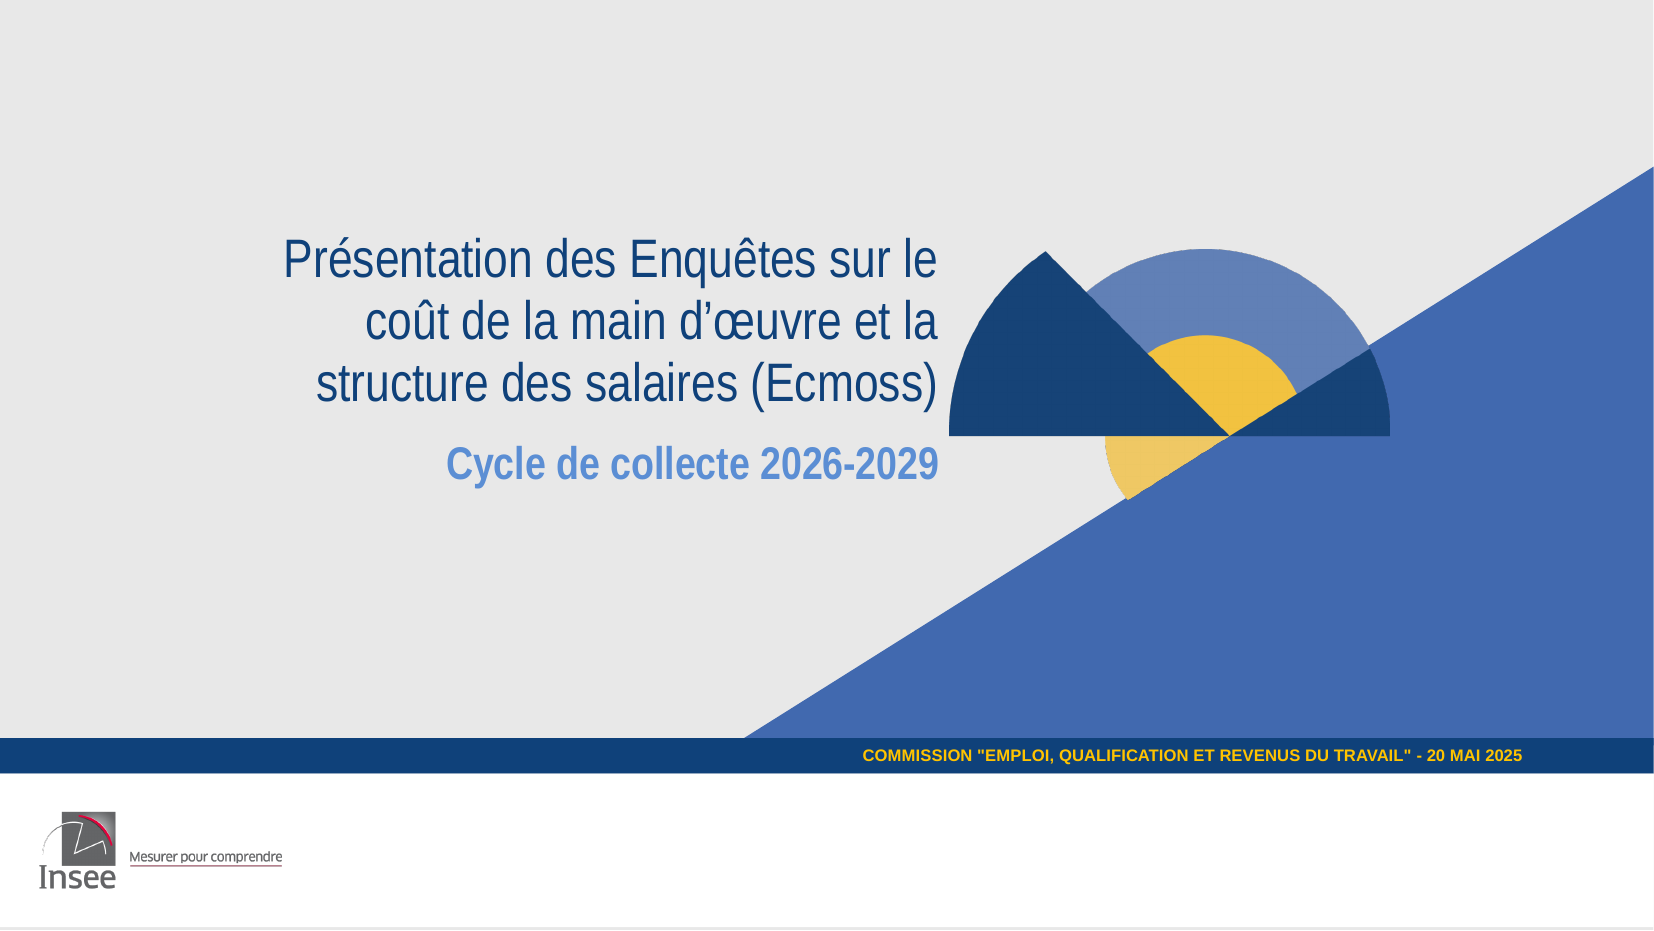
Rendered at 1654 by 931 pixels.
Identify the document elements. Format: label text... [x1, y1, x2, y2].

picture [949, 249, 1390, 500]
picture [35, 785, 282, 892]
title Présentation des Enquêtes sur le coût de la main d’œuvre et la structure des salaires (Ecmoss) [230, 242, 939, 414]
subtitle Cycle de collecte 2026-2029 [230, 437, 939, 615]
